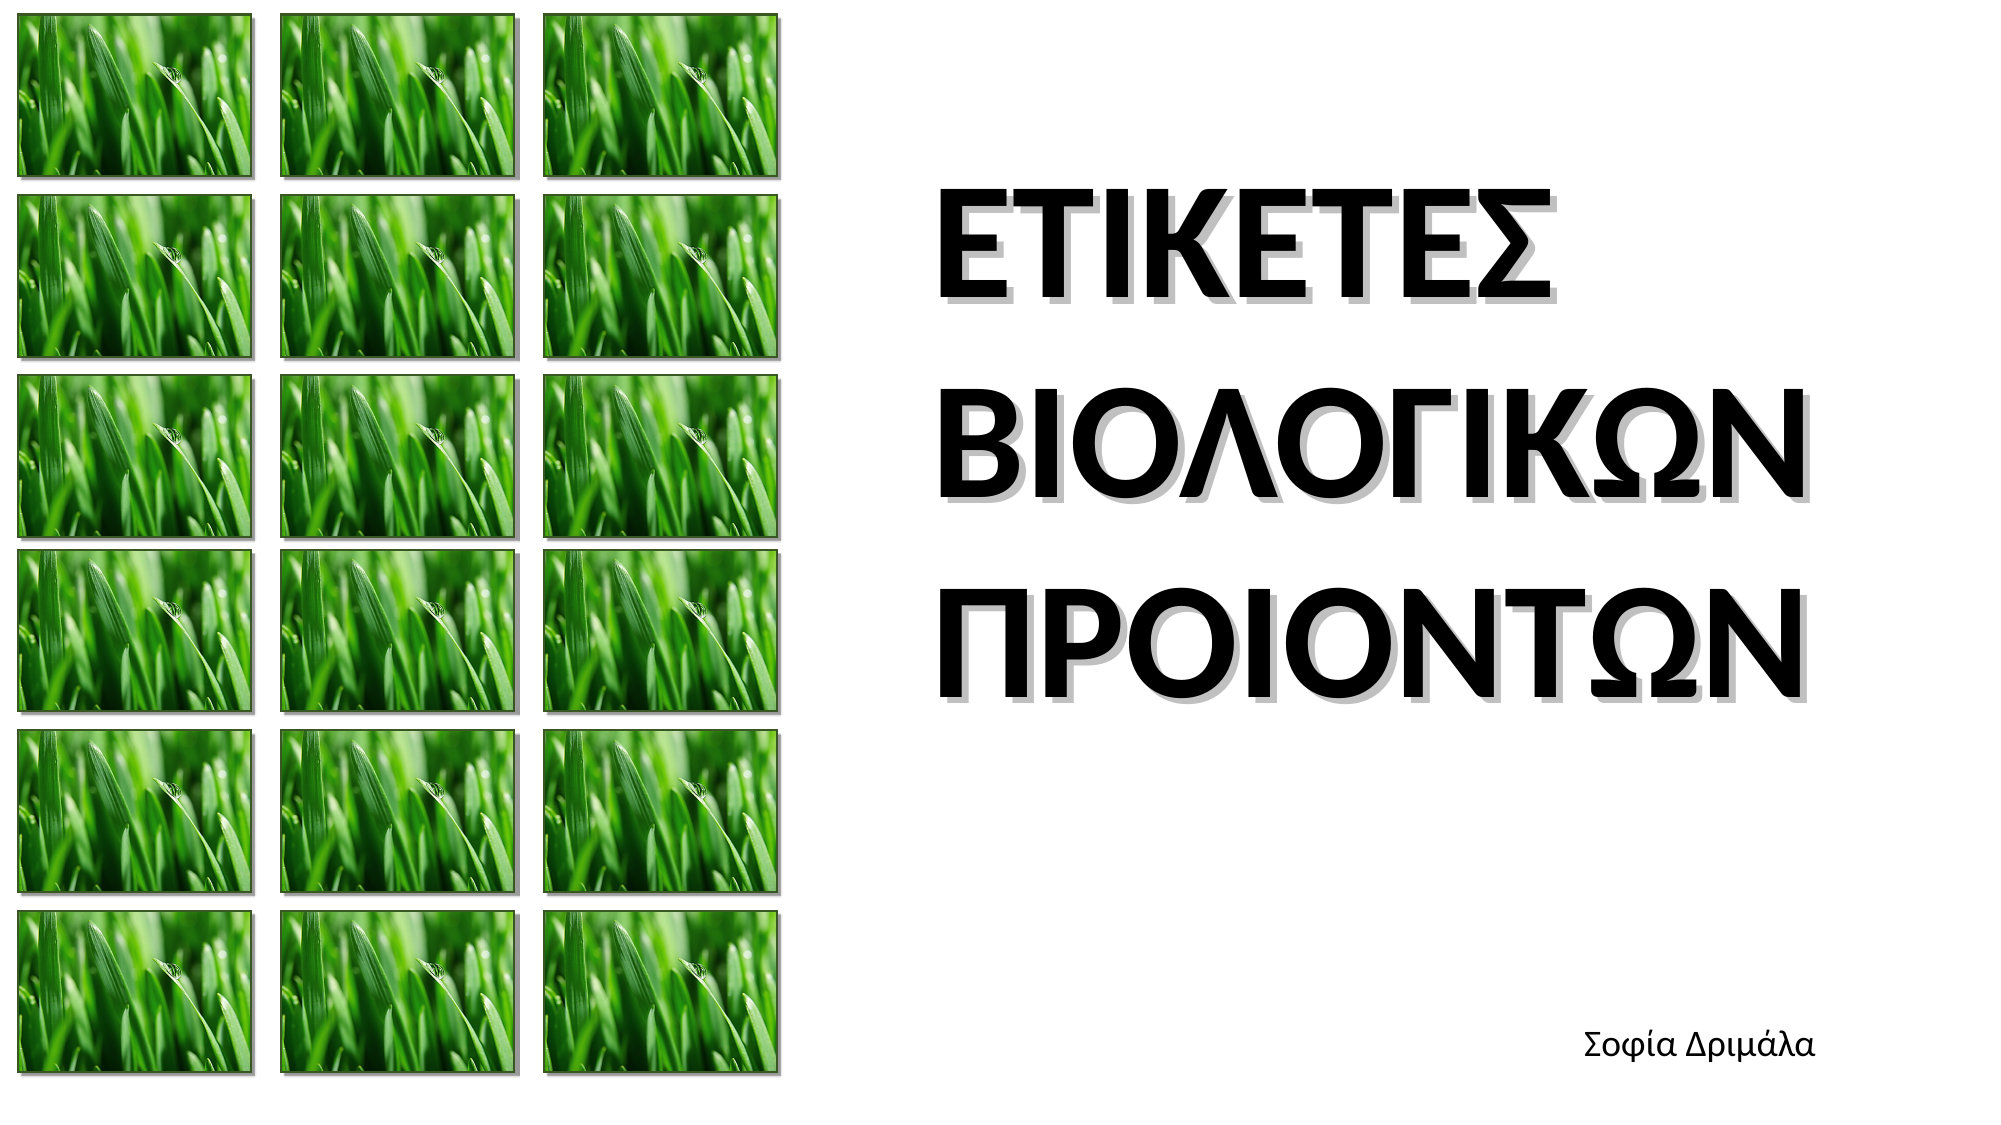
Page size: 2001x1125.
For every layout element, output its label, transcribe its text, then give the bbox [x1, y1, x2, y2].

text_box [18, 14, 251, 176]
text_box [544, 911, 777, 1072]
text_box [544, 550, 777, 711]
text_box [18, 730, 251, 892]
text_box [281, 550, 514, 711]
text_box [544, 730, 777, 892]
text_box [544, 195, 777, 357]
text_box [544, 14, 777, 176]
text_box [18, 195, 251, 357]
text_box [281, 195, 514, 357]
text_box Σοφία Δριμάλα [1569, 1011, 2000, 1073]
text_box ΕΤΙΚΕΤΕΣ ΒΙΟΛΟΓΙΚΩΝ ΠΡΟΙΟΝΤΩΝ [916, 123, 1931, 745]
text_box [281, 375, 514, 537]
text_box [18, 550, 251, 711]
text_box [281, 911, 514, 1072]
text_box [281, 14, 514, 176]
text_box [18, 375, 251, 537]
text_box [18, 911, 251, 1072]
text_box [281, 730, 514, 892]
text_box [544, 375, 777, 537]
